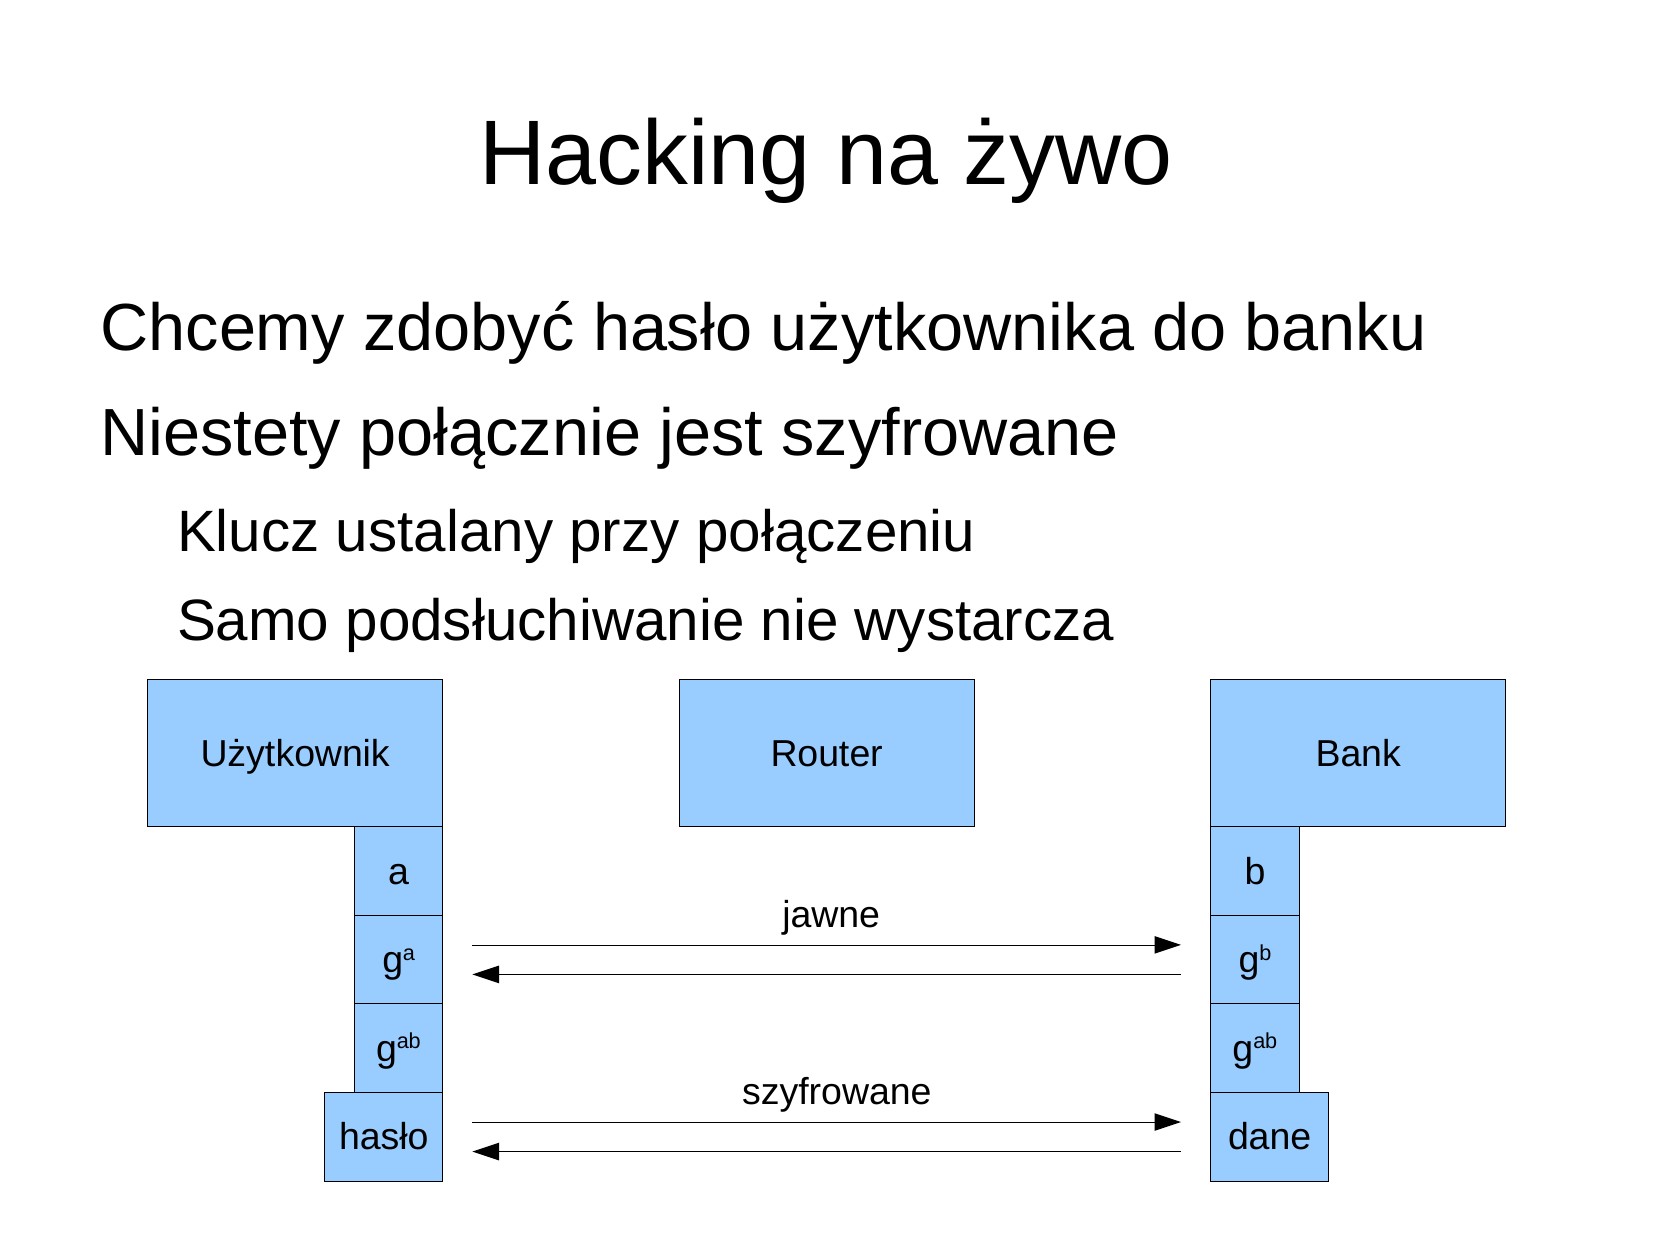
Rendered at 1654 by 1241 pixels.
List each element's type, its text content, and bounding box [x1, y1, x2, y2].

text_box Użytkownik [147, 679, 443, 827]
title Hacking na żywo [82, 56, 1571, 250]
text_box gab [354, 1003, 443, 1092]
text_box dane [1210, 1092, 1329, 1182]
text_box Router [679, 679, 975, 827]
text_box gab [1210, 1003, 1300, 1092]
text_box Bank [1210, 679, 1506, 827]
text_box jawne [767, 885, 895, 943]
text_box szyfrowane [727, 1062, 945, 1120]
text_box hasło [324, 1092, 443, 1182]
list Chcemy zdobyć hasło użytkownika do banku Niestety połącznie jest szyfrowane Klucz ustalany przy połączeniu Samo podsłuchiwanie nie wystarcza [82, 290, 1571, 1094]
text_box b [1210, 826, 1300, 915]
text_box ga [354, 915, 443, 1003]
text_box a [354, 826, 443, 915]
text_box gb [1210, 915, 1300, 1003]
